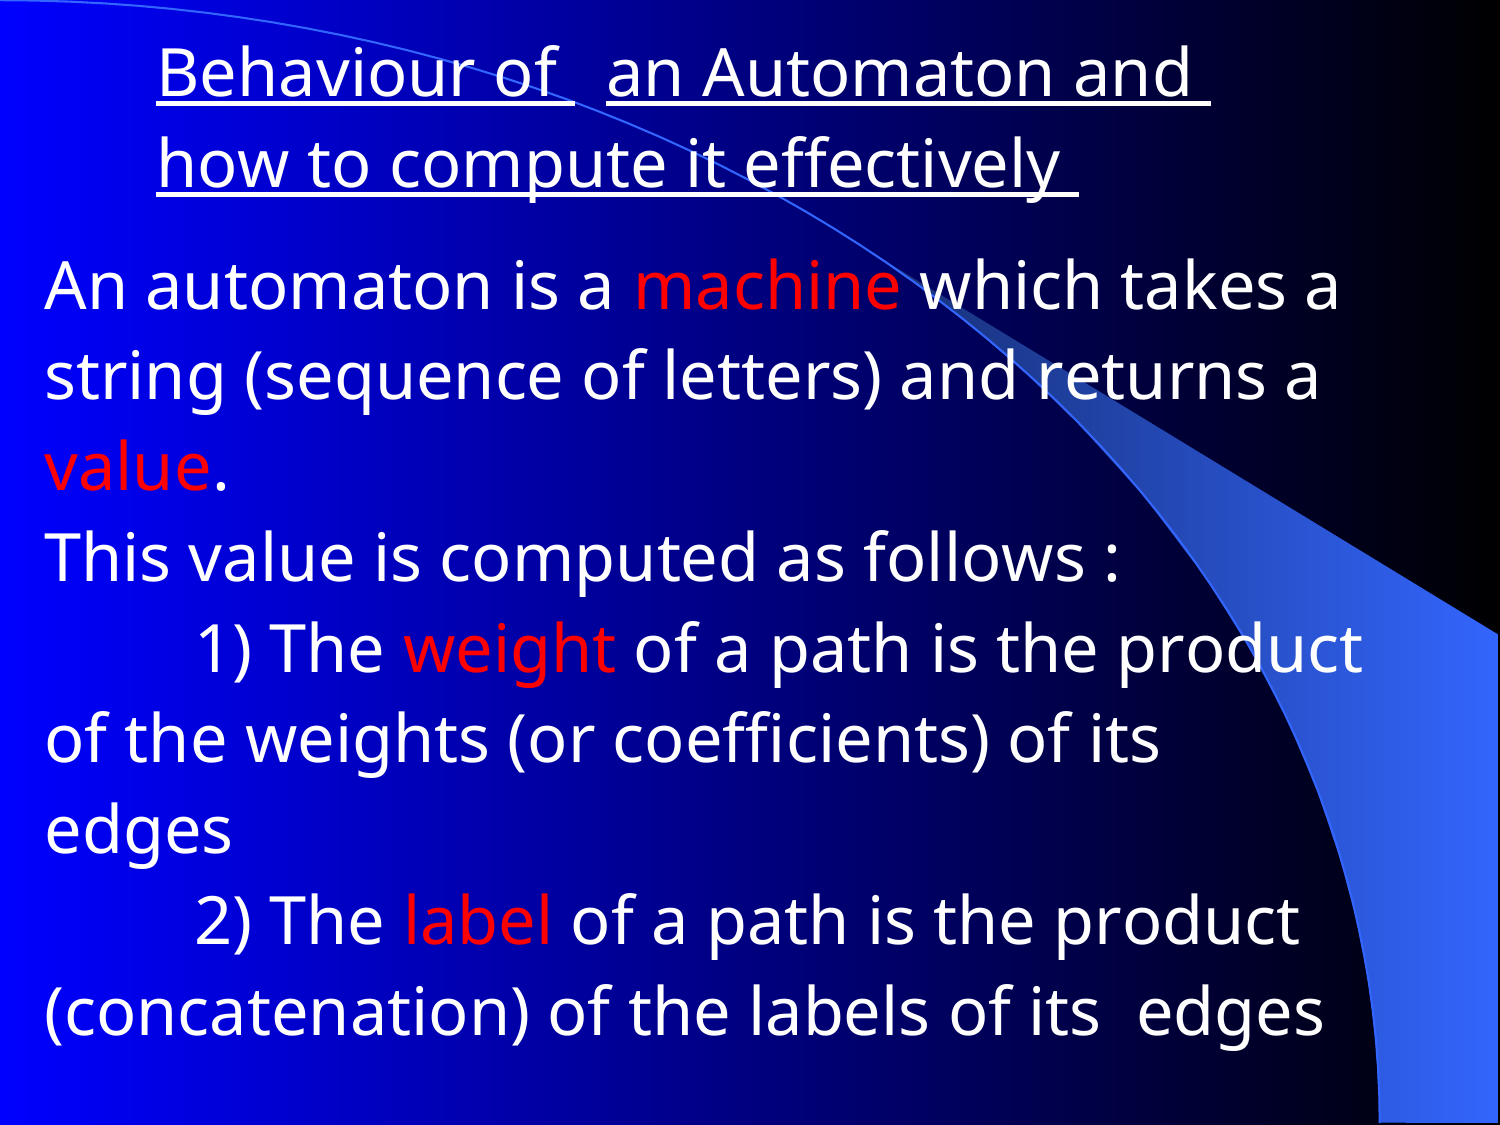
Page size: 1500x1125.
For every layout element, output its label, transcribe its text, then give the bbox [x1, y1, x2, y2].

text_box Behaviour of an Automaton and how to compute it effectively [141, 17, 1267, 195]
text_box An automaton is a machine which takes a string (sequence of letters) and returns a value. This value is computed as follows : 1) The weight of a path is the product of the weights (or coefficients) of its edges 2) The label of a path is the product (concatenation) of the labels of its edges [29, 230, 1500, 975]
